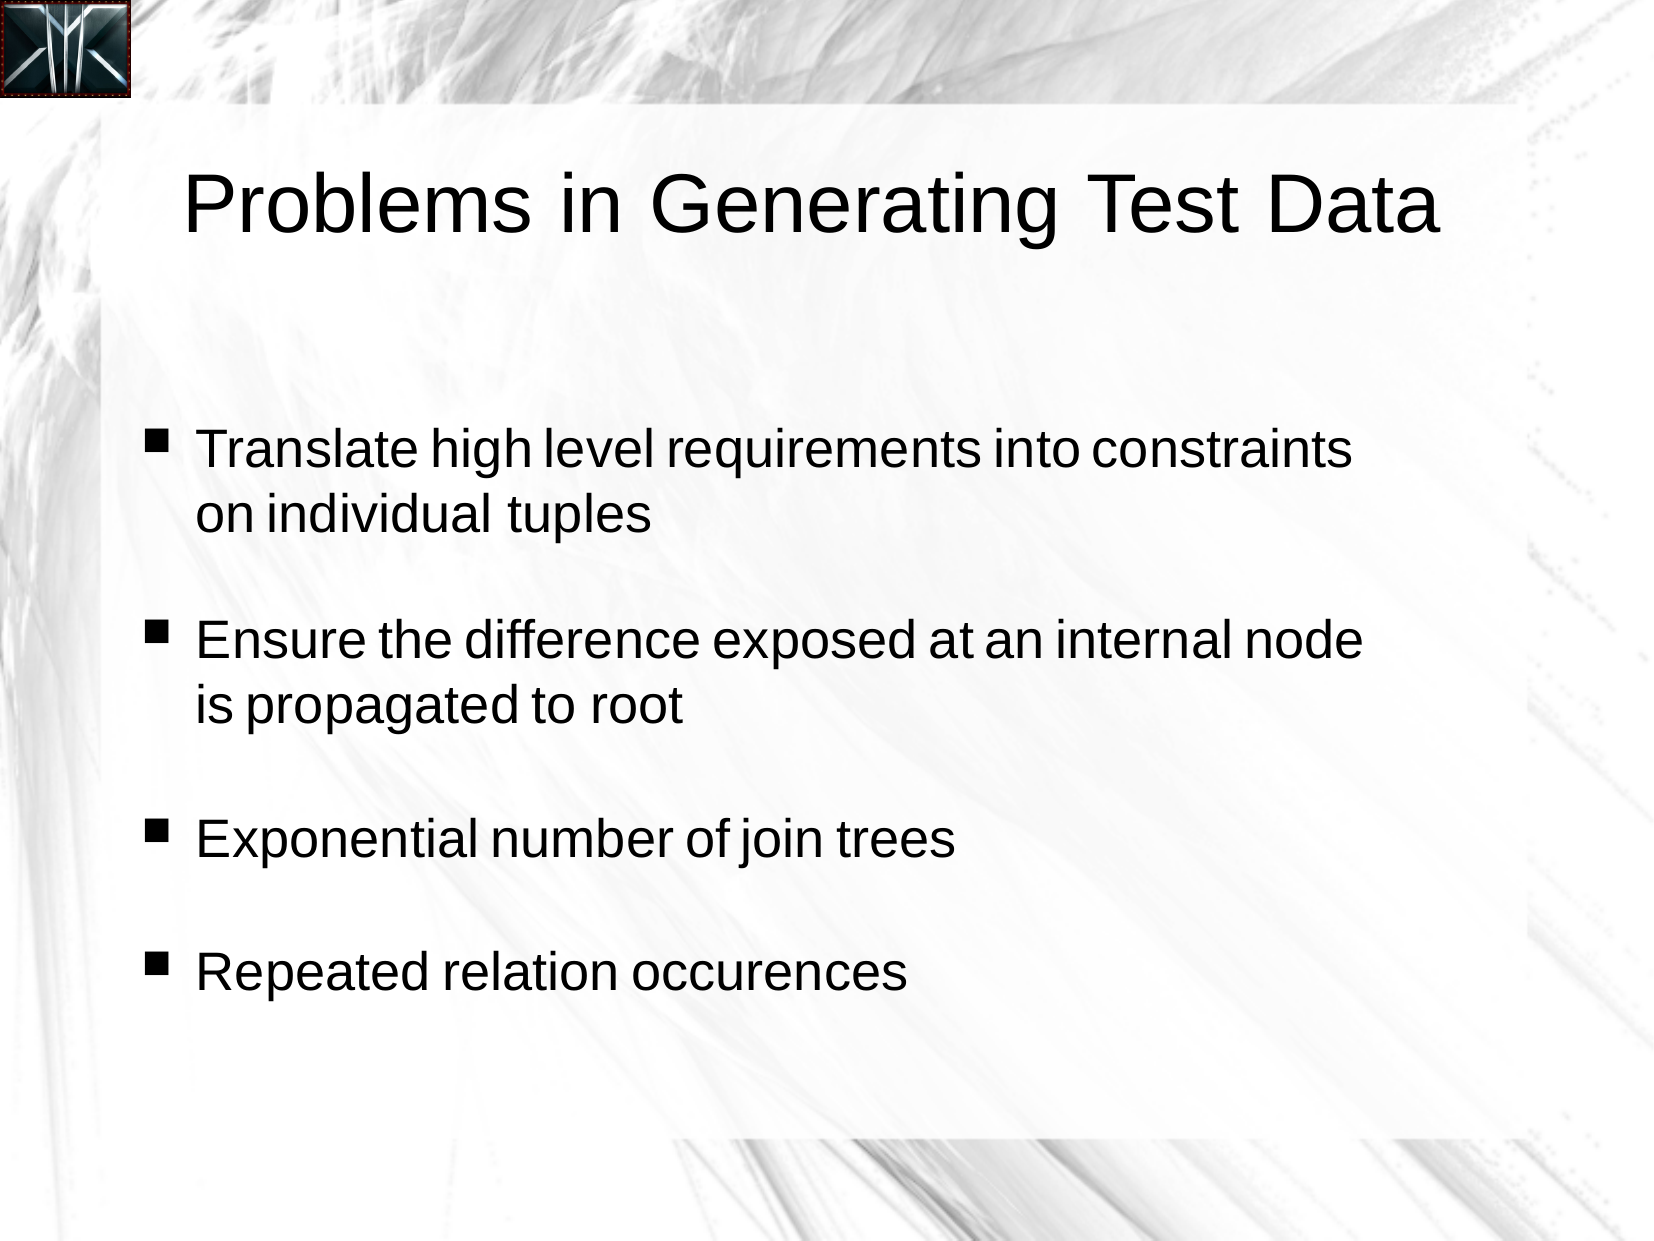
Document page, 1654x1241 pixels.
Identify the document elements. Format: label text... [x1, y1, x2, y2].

picture [0, 0, 1654, 1241]
text_box Translate high level requirements into constraints on individual tuples Ensure the difference exposed at an internal node is propagated to root Exponential number of join trees Repeated relation occurences [141, 413, 1406, 1002]
title Problems in Generating Test Data [117, 112, 1506, 280]
